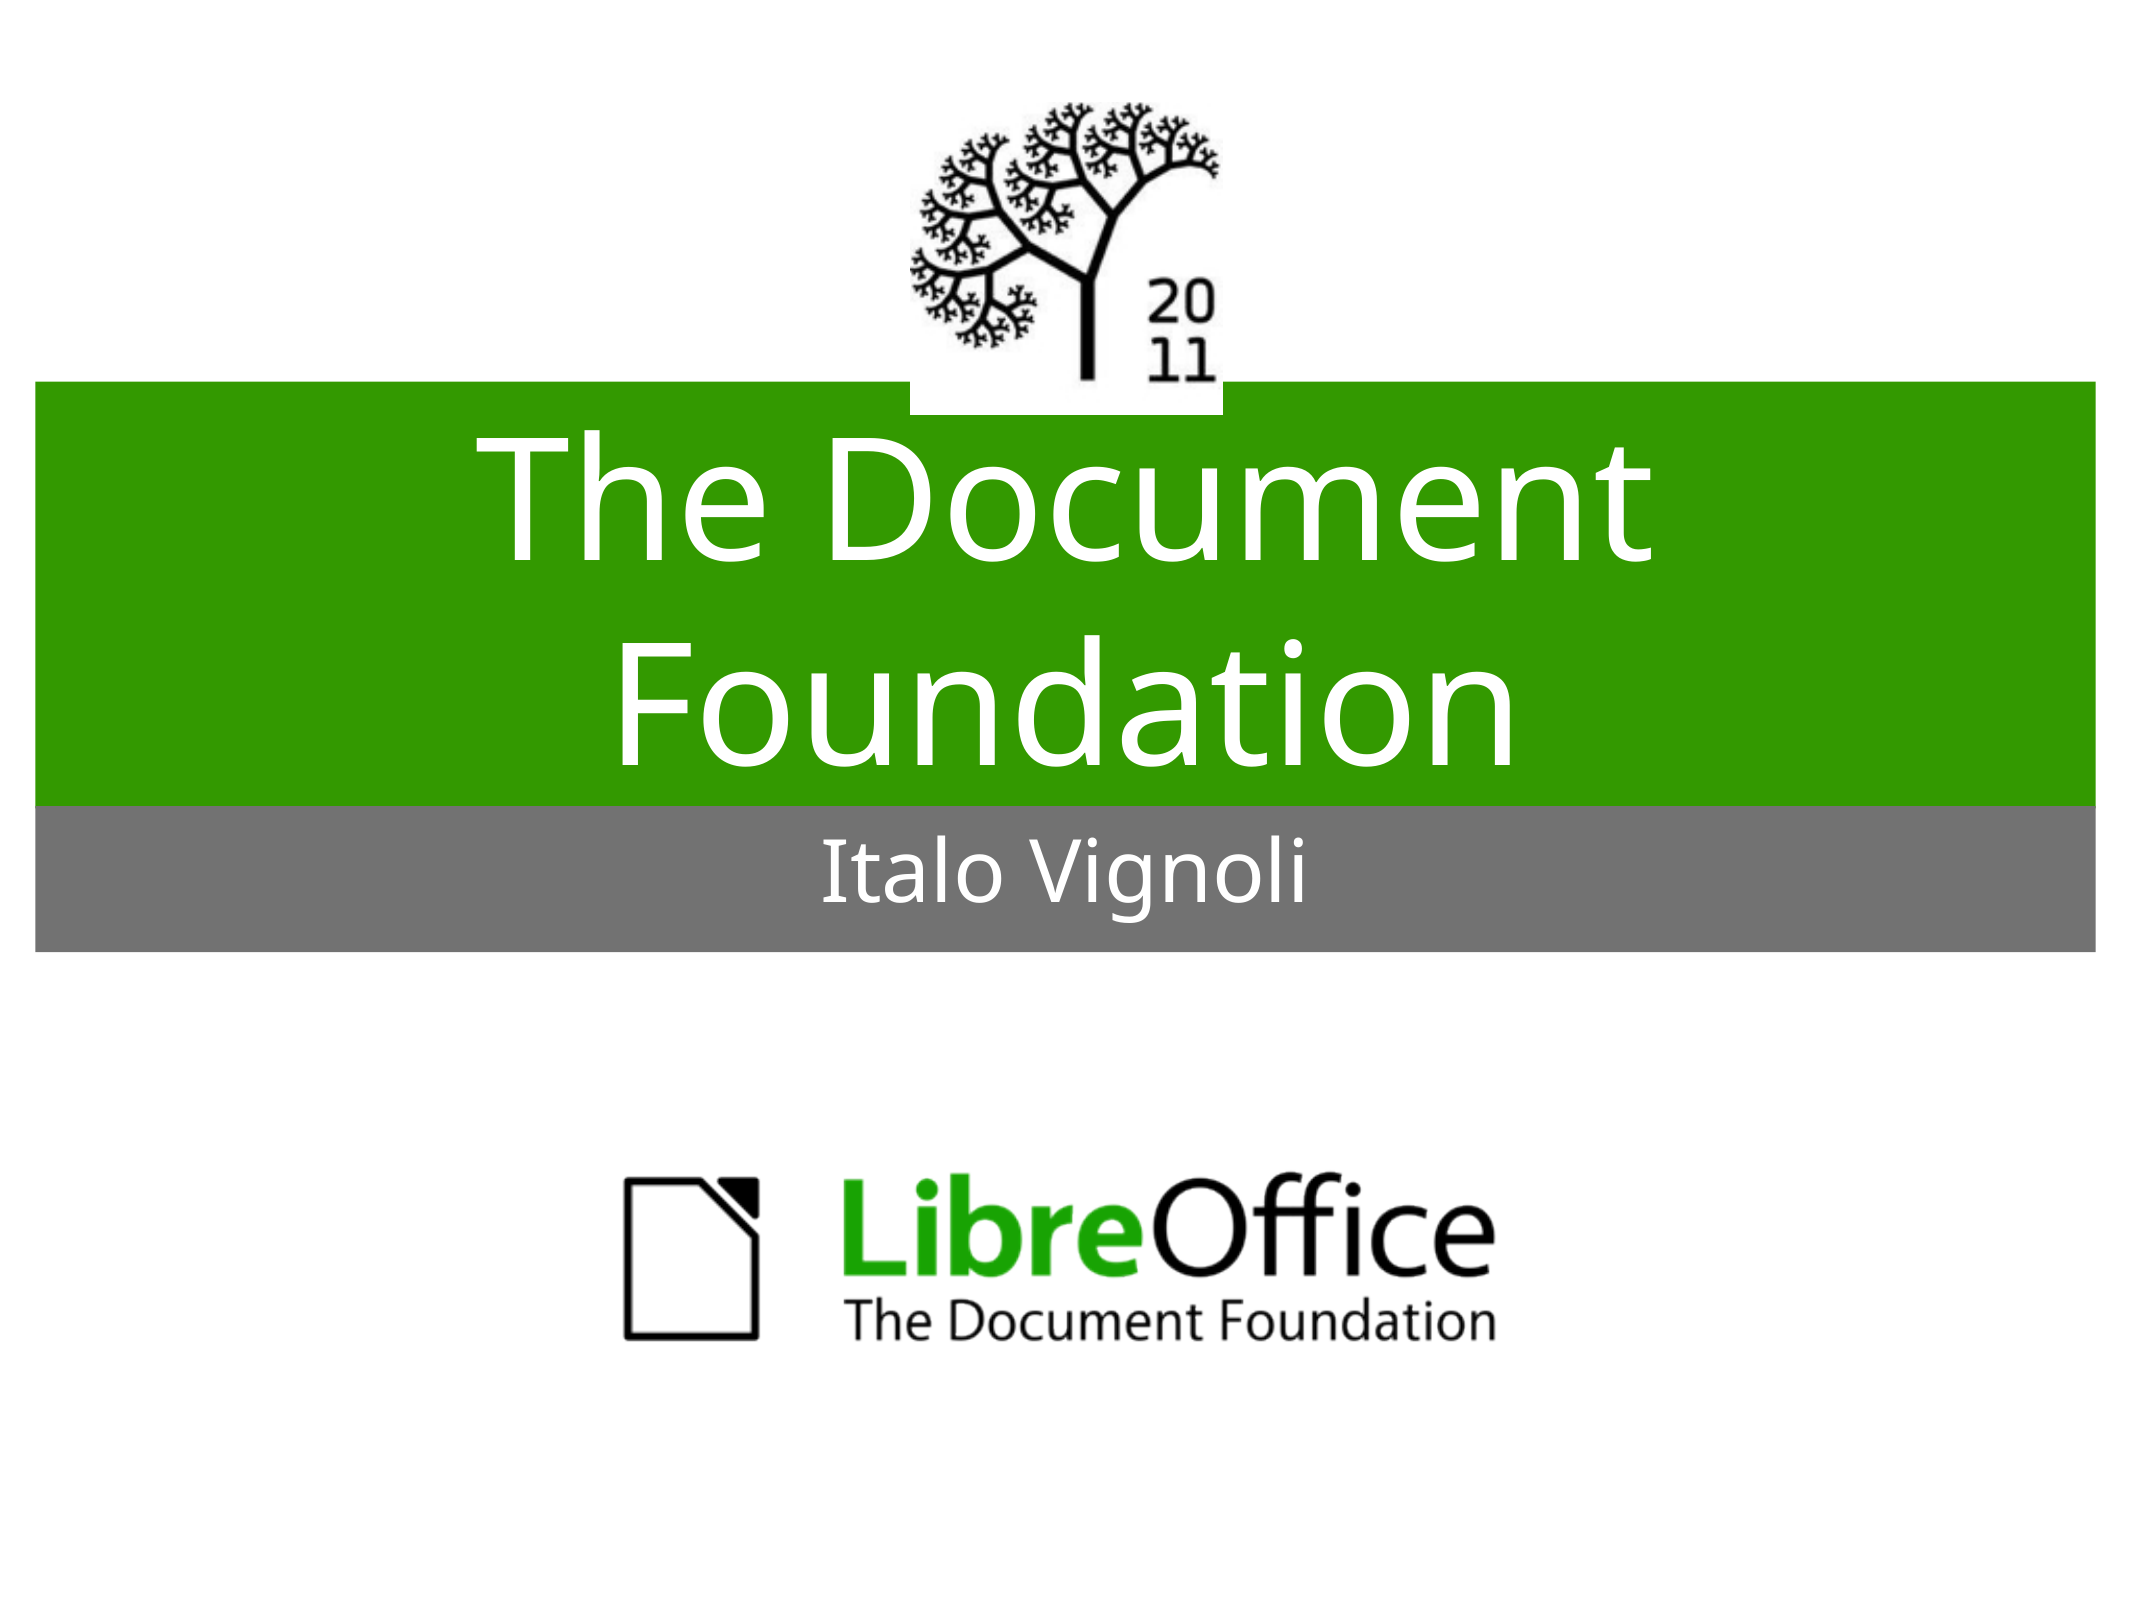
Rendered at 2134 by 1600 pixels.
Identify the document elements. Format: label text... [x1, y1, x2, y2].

title The Document Foundation [35, 495, 2096, 806]
picture [910, 102, 1223, 415]
list Italo Vignoli [35, 806, 2096, 953]
picture [571, 1133, 1561, 1386]
